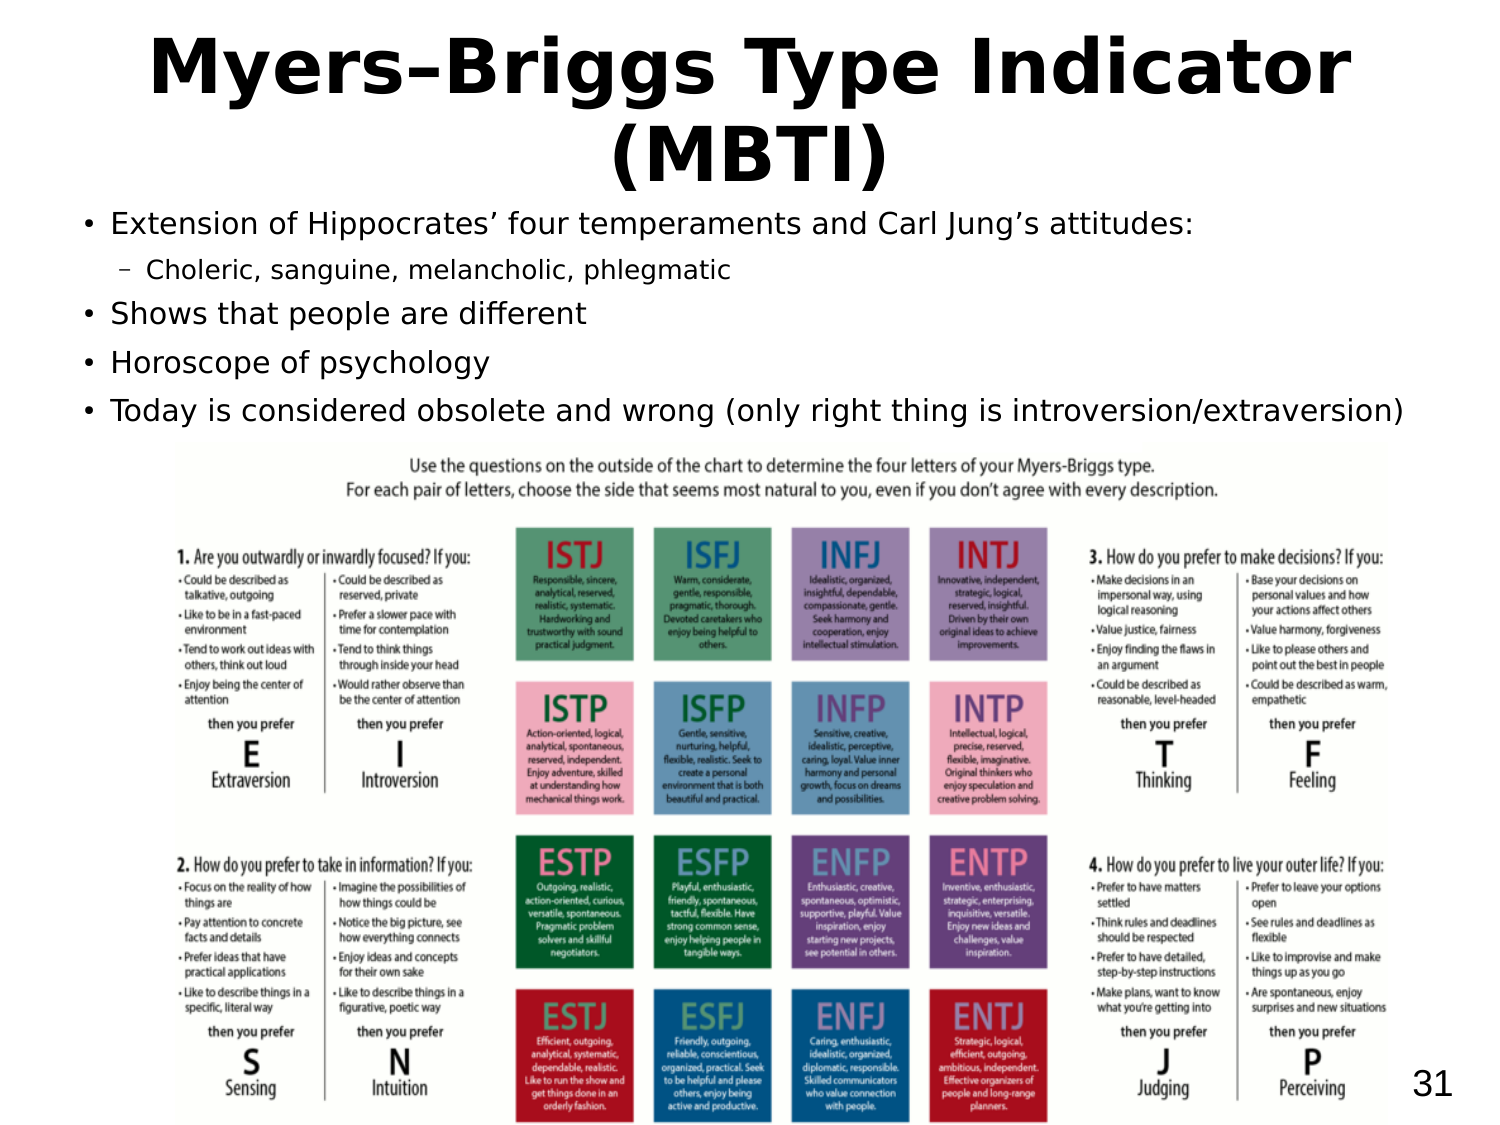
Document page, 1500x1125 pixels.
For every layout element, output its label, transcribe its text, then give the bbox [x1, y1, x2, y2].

picture [175, 442, 1388, 1125]
list Extension of Hippocrates’ four temperaments and Carl Jung’s attitudes: Choleric, sanguine, melancholic, phlegmatic Shows that people are different Horoscope of psychology Today is considered obsolete and wrong (only right thing is introversion/extraversion) [75, 206, 1425, 443]
title Myers–Briggs Type Indicator (MBTI) [75, 22, 1425, 199]
